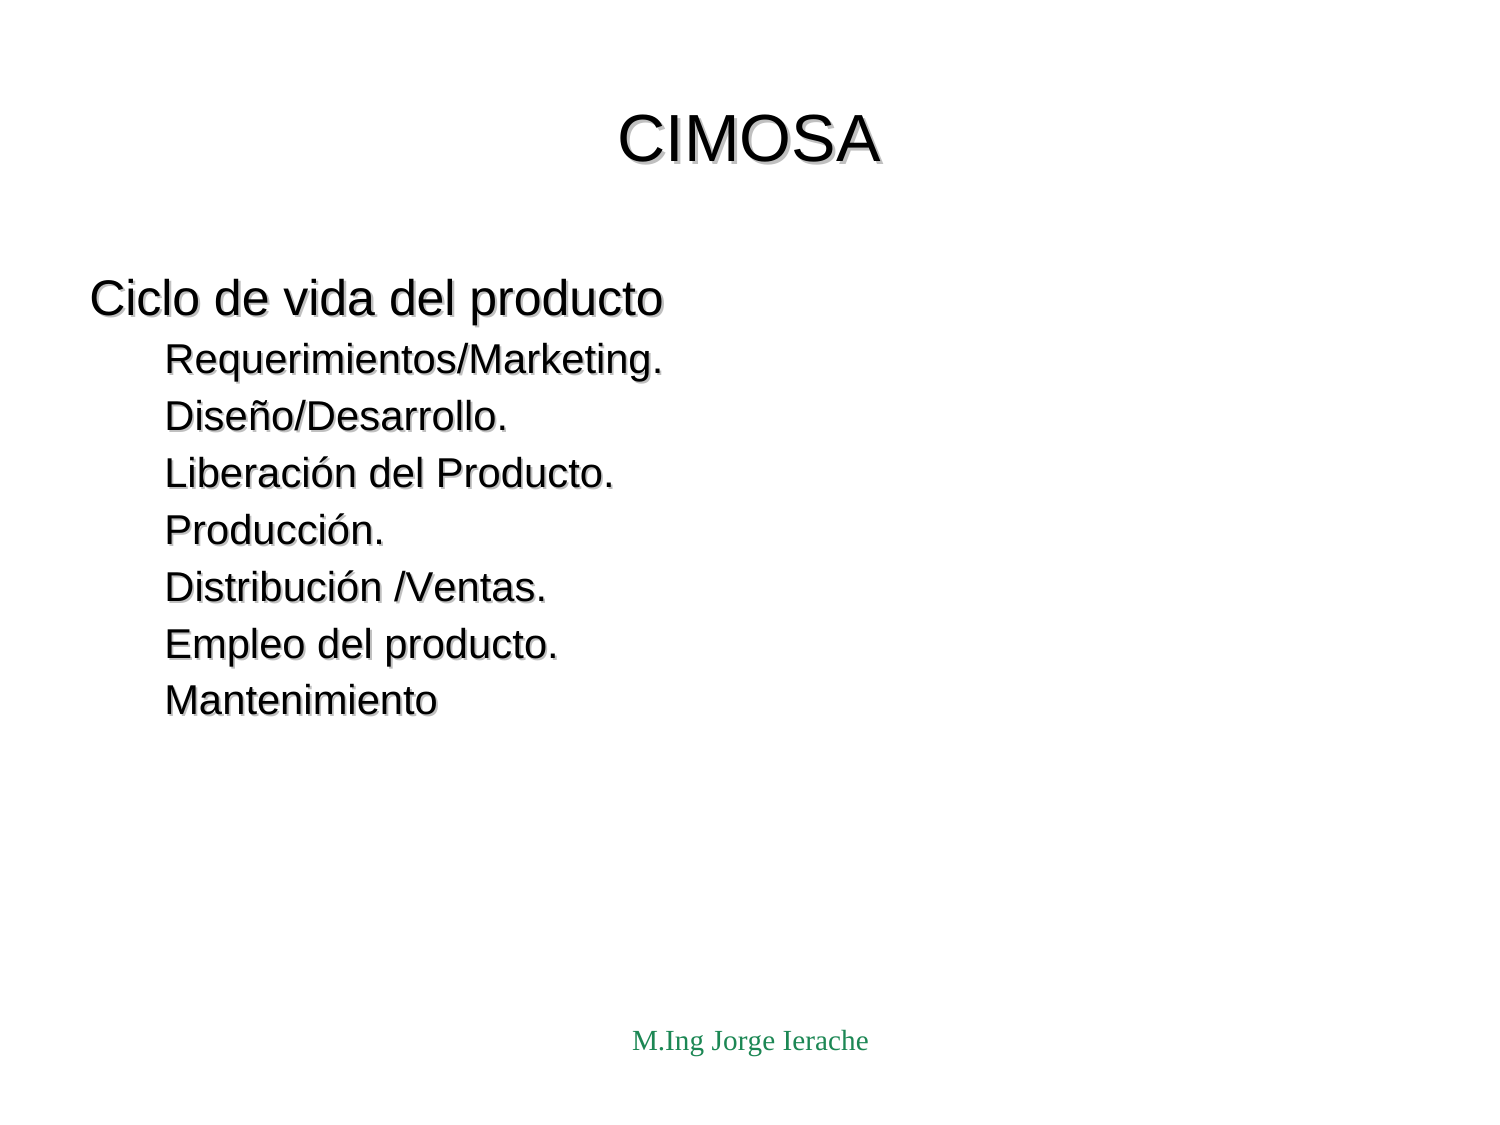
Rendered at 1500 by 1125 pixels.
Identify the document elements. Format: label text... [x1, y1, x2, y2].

list Ciclo de vida del producto Requerimientos/Marketing. Diseño/Desarrollo. Liberación del Producto. Producción. Distribución /Ventas. Empleo del producto. Mantenimiento [74, 262, 1425, 1001]
title CIMOSA [74, 44, 1425, 233]
